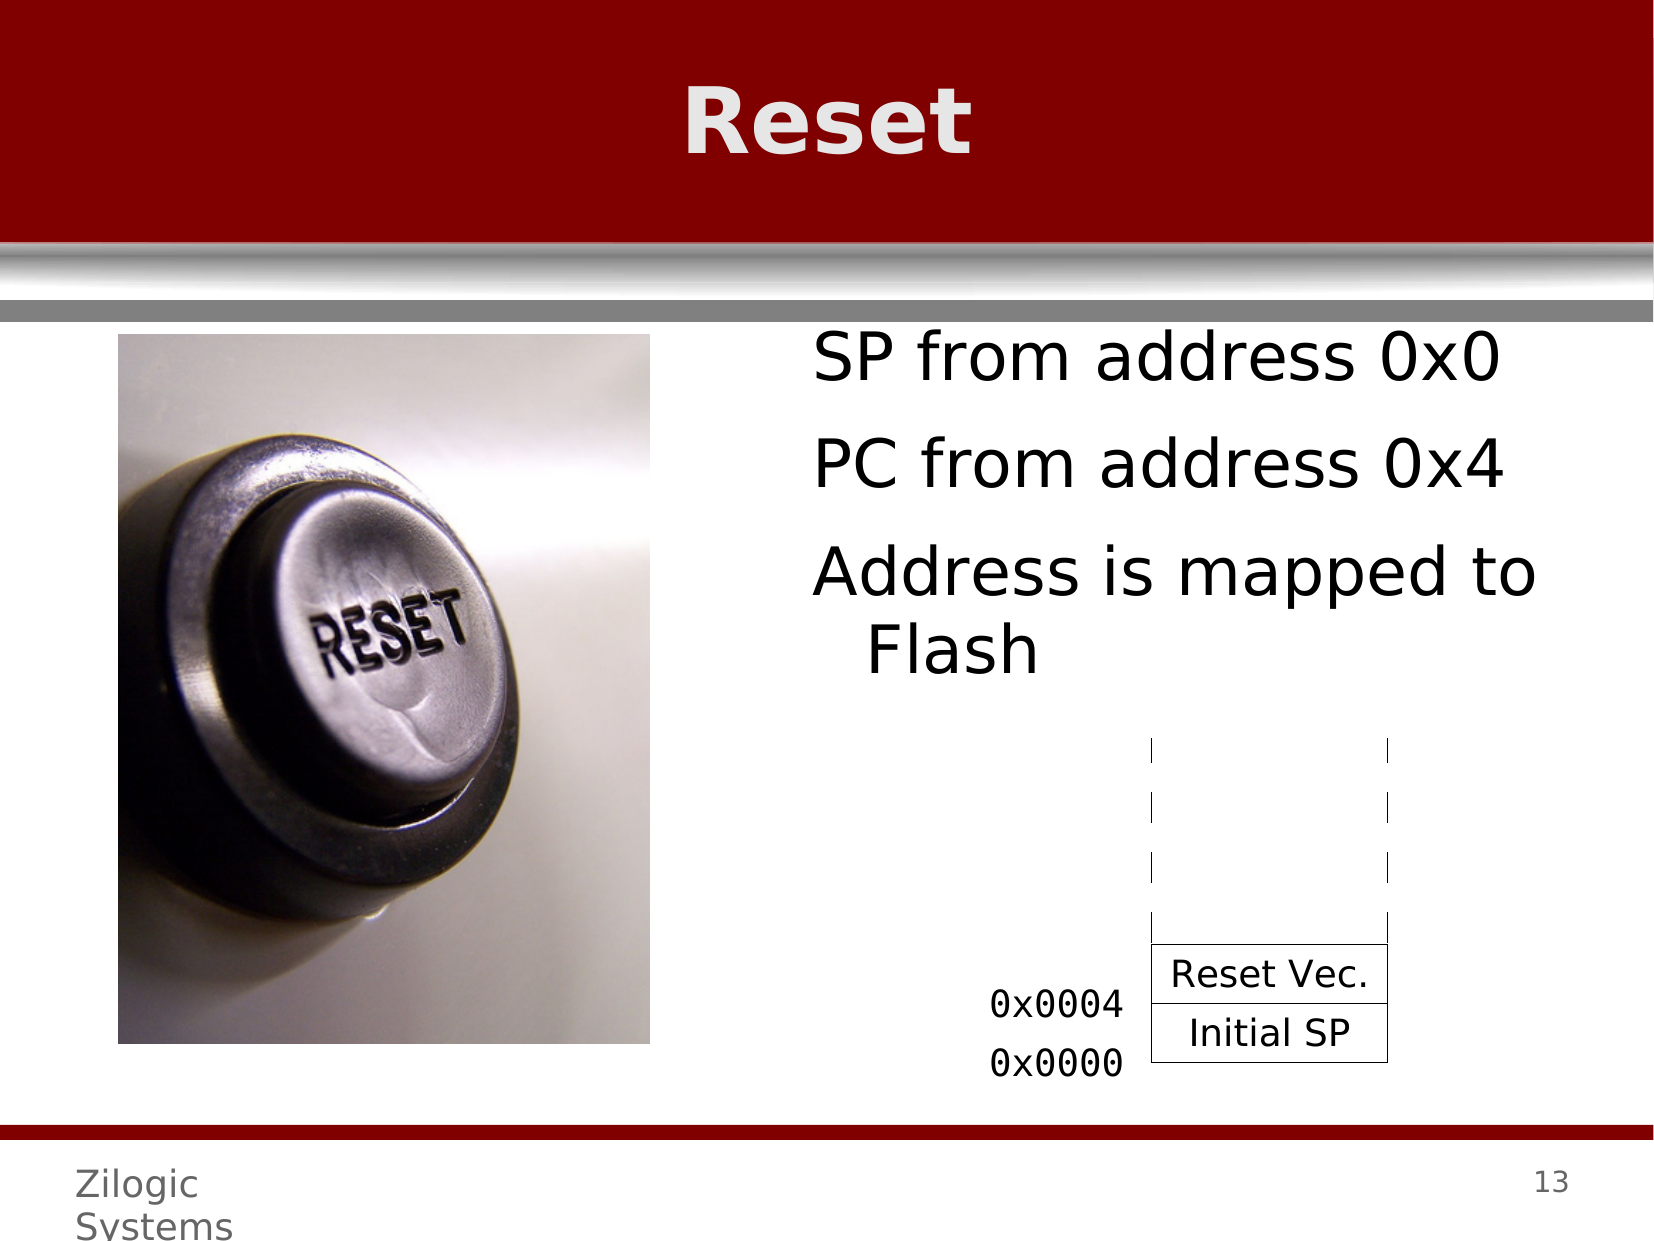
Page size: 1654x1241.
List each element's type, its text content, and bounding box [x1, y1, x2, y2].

text_box 0x0000 [974, 1034, 1152, 1093]
text_box Reset Vec. [1151, 944, 1388, 1004]
text_box Initial SP [1152, 1004, 1388, 1063]
picture [118, 334, 650, 1044]
title Reset [82, 18, 1571, 226]
text_box 0x0004 [974, 975, 1152, 1034]
list SP from address 0x0 PC from address 0x4 Address is mapped to Flash [795, 318, 1572, 1109]
